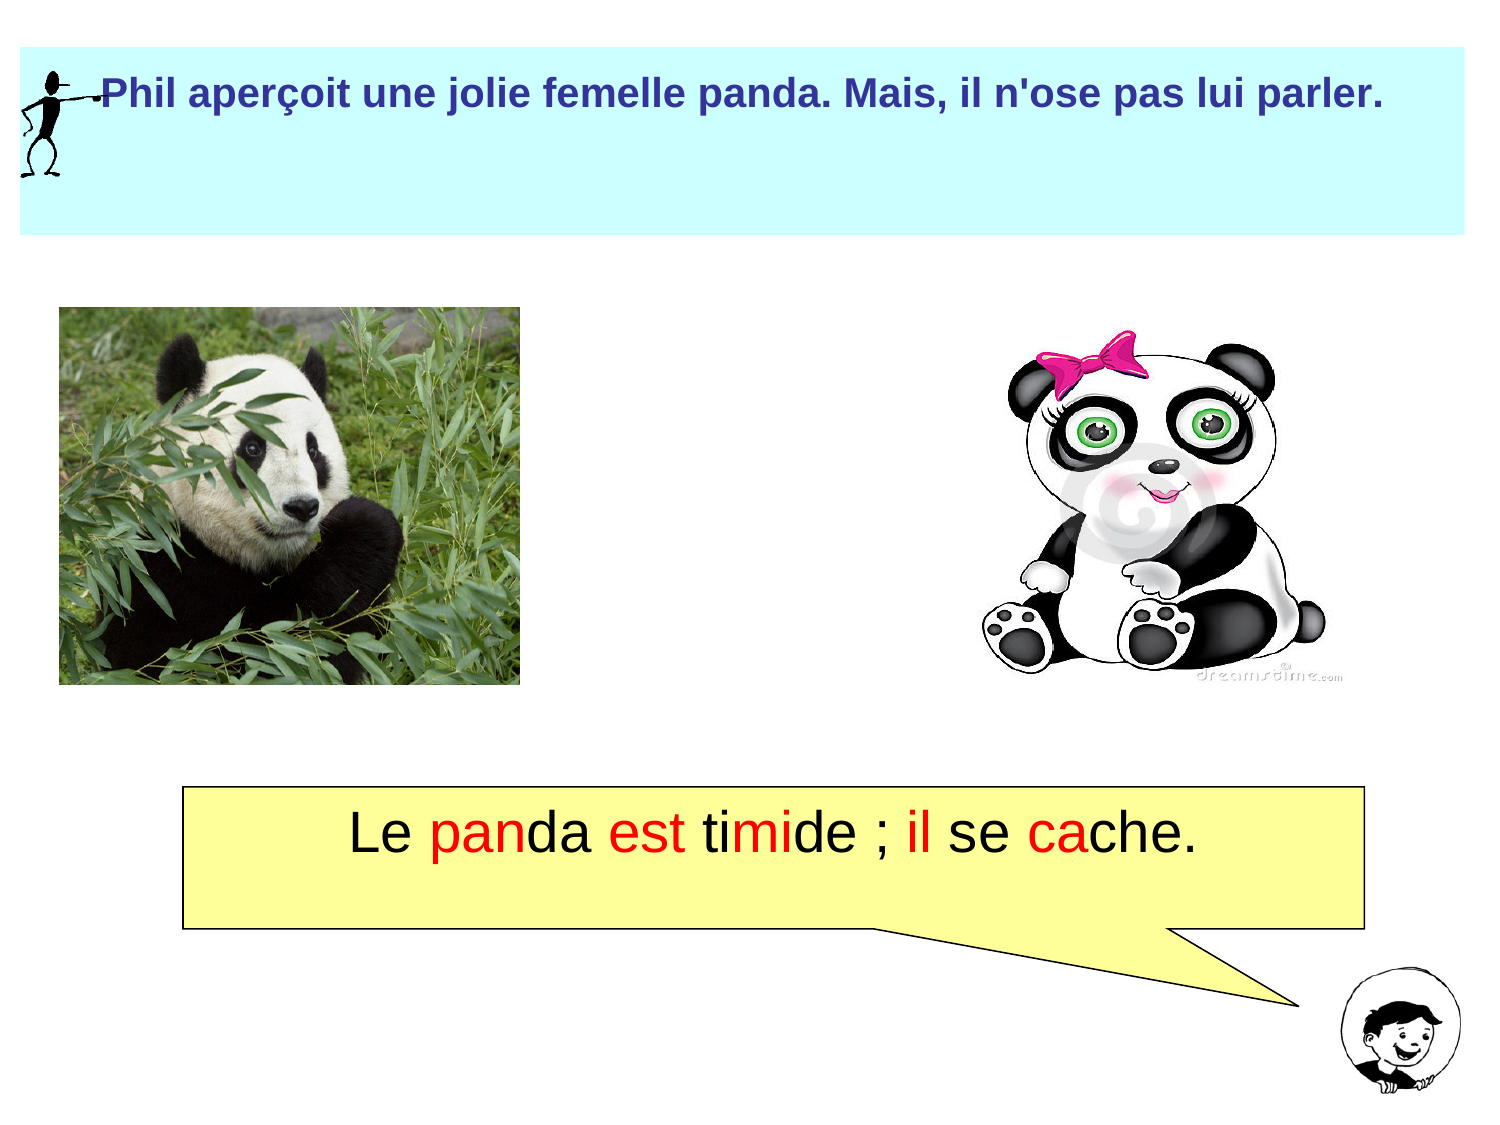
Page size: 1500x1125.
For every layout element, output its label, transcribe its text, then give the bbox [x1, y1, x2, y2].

picture [1340, 964, 1461, 1094]
text_box Le panda est timide ; il se cache. [183, 786, 1365, 1007]
picture [59, 307, 520, 686]
picture [944, 307, 1347, 686]
title Phil aperçoit une jolie femelle panda. Mais, il n'ose pas lui parler. [20, 47, 1465, 235]
picture [20, 70, 108, 178]
